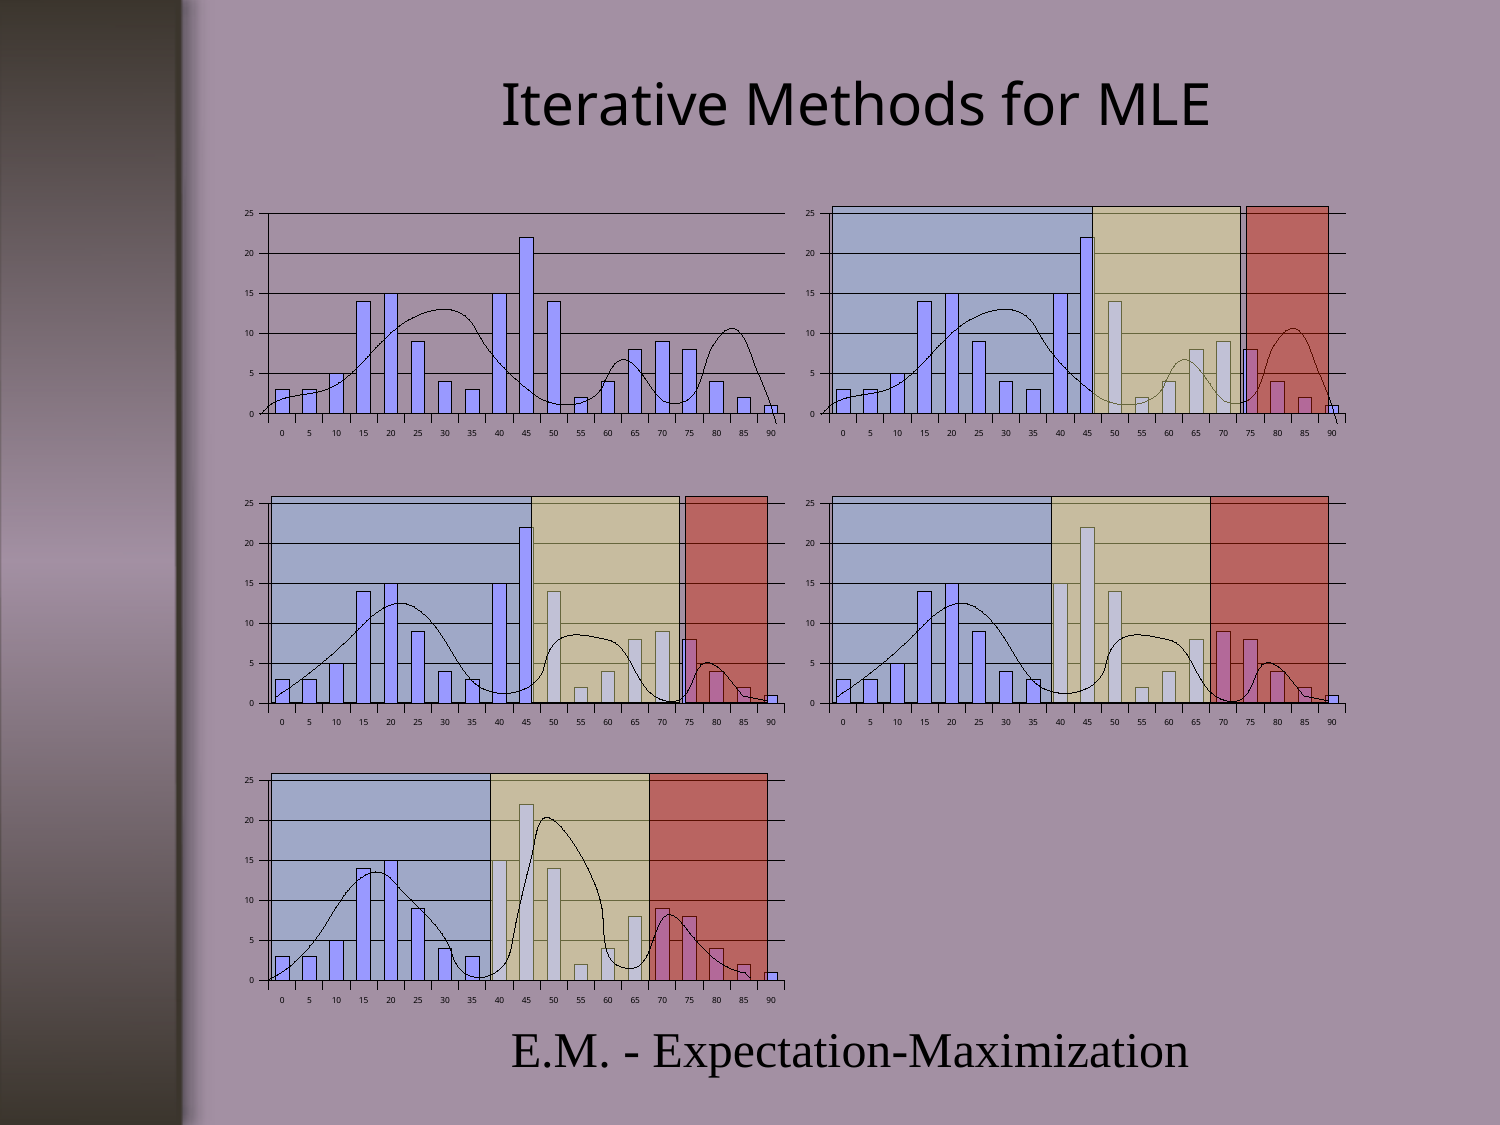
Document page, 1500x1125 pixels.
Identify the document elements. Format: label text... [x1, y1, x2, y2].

chart [230, 200, 1500, 443]
text_box [685, 496, 768, 703]
chart [230, 767, 945, 1010]
text_box [490, 773, 768, 981]
picture [0, 0, 1500, 1125]
text_box E.M. - Expectation-Maximization [496, 1015, 1205, 1100]
chart [230, 489, 1500, 733]
text_box [1092, 206, 1241, 414]
title Iterative Methods for MLE [206, 9, 1500, 198]
text_box [1051, 496, 1329, 703]
text_box [531, 496, 680, 703]
text_box [1246, 206, 1329, 414]
